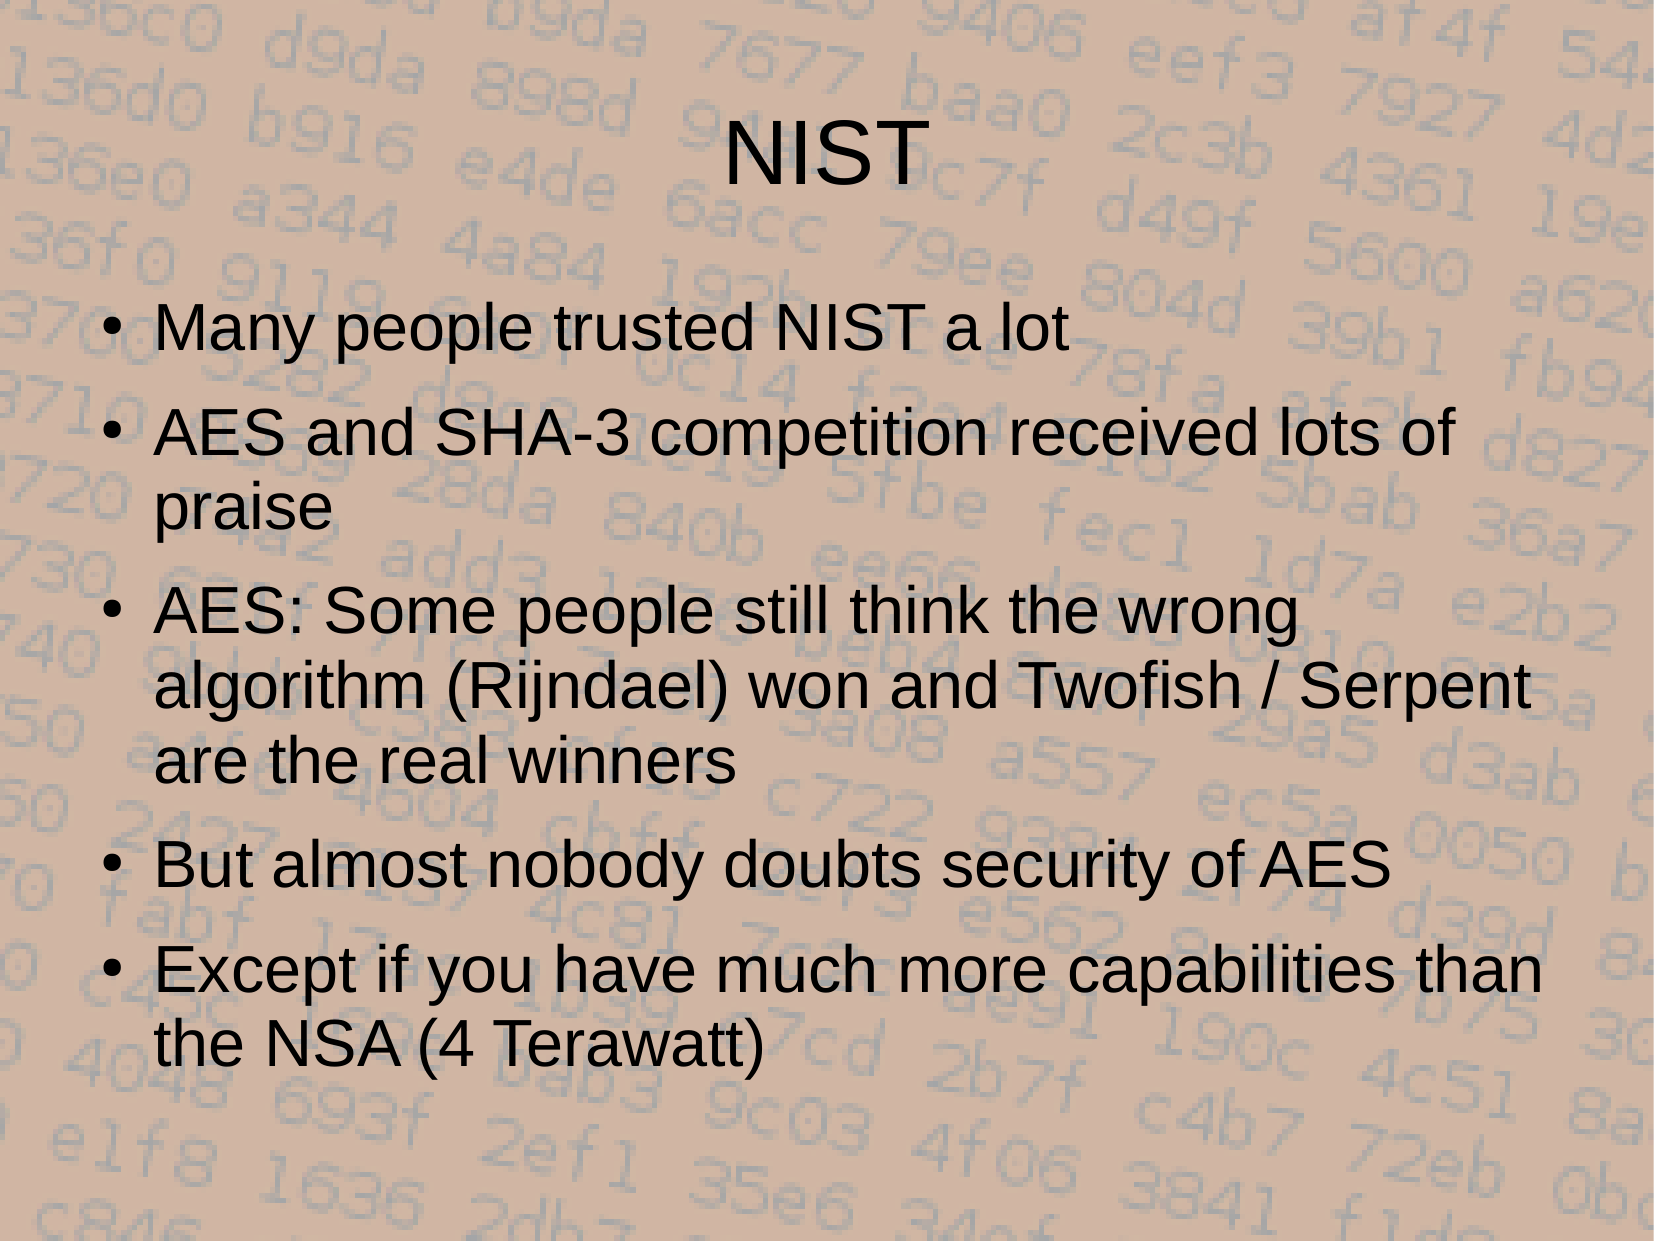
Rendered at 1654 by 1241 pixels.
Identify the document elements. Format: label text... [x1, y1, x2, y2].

picture [0, 0, 1654, 1241]
list Many people trusted NIST a lot AES and SHA-3 competition received lots of praise AES: Some people still think the wrong algorithm (Rijndael) won and Twofish / Serpent are the real winners But almost nobody doubts security of AES Except if you have much more capabilities than the NSA (4 Terawatt) [82, 290, 1571, 1193]
title NIST [82, 49, 1571, 257]
